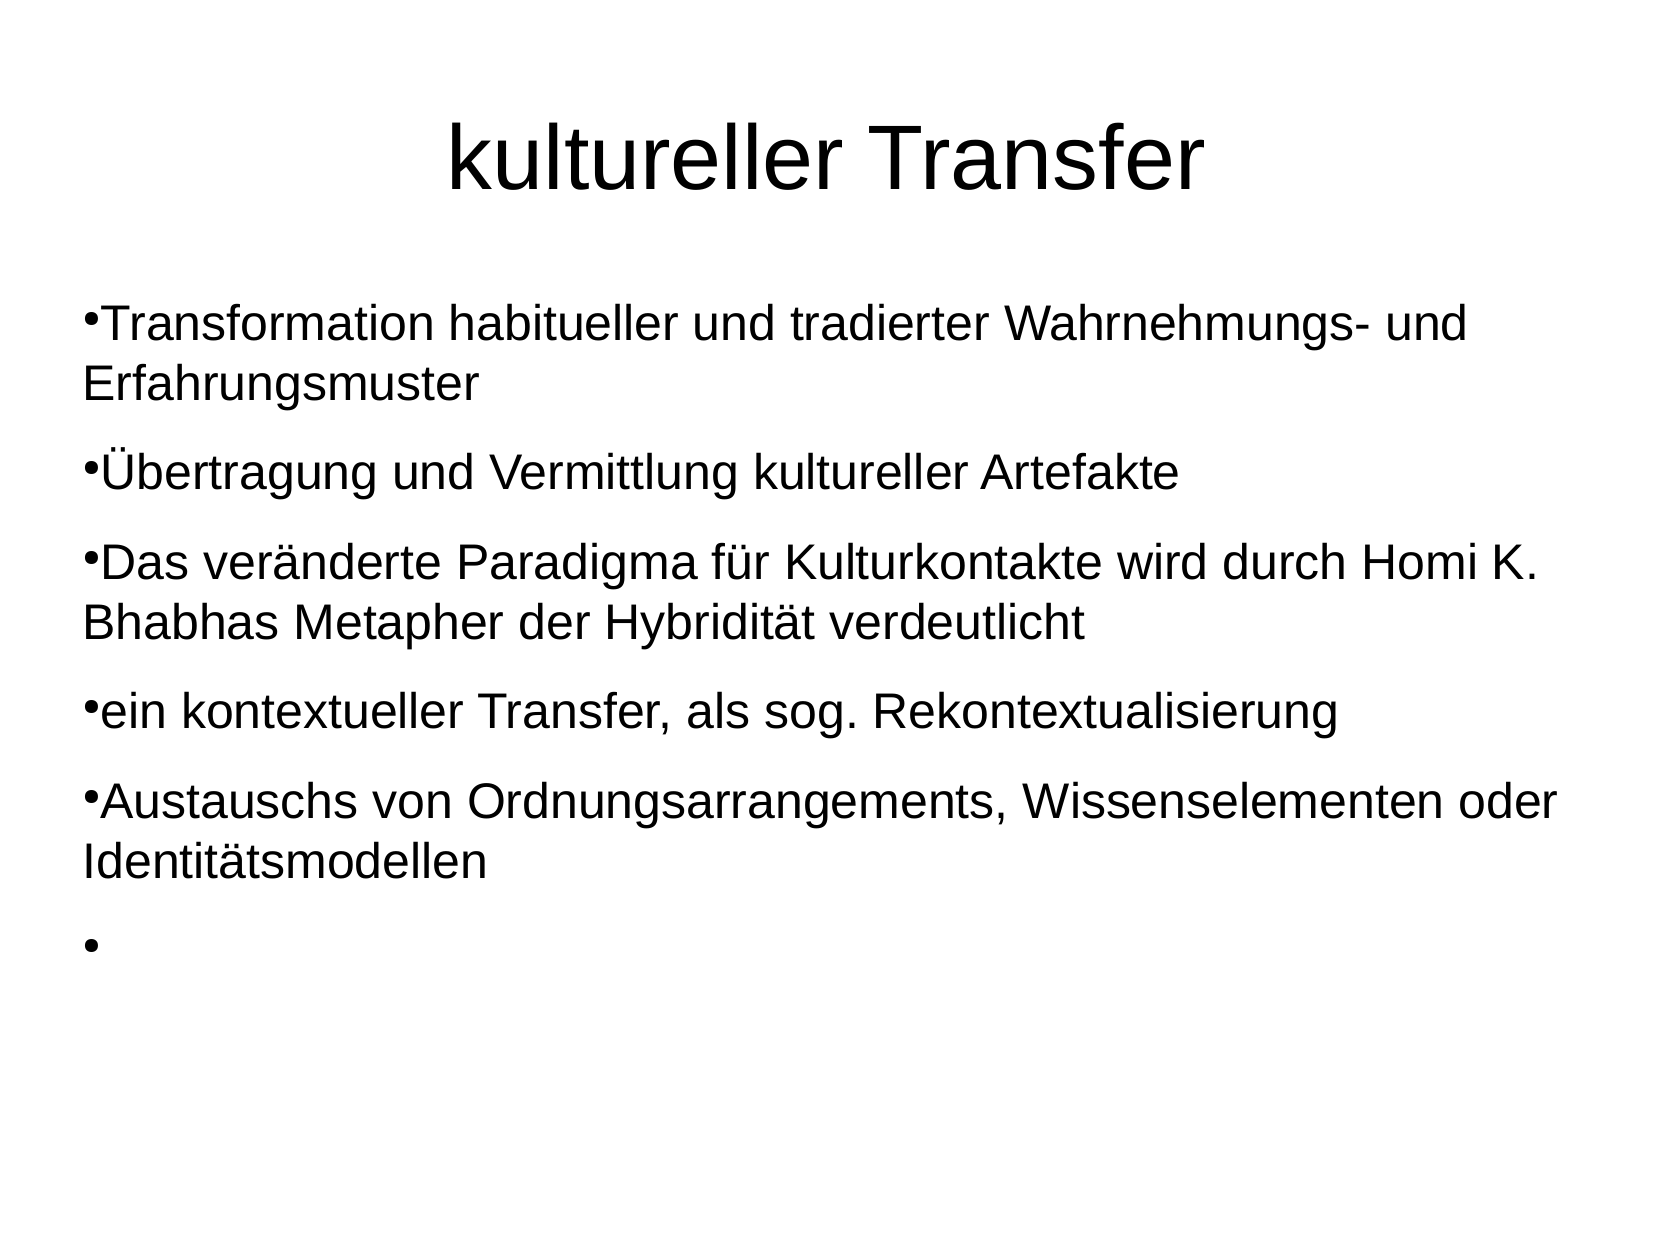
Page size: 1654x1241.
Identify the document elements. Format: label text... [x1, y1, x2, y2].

list Transformation habitueller und tradierter Wahrnehmungs- und Erfahrungsmuster Übertragung und Vermittlung kultureller Artefakte Das veränderte Paradigma für Kulturkontakte wird durch Homi K. Bhabhas Metapher der Hybridität verdeutlicht ein kontextueller Transfer, als sog. Rekontextualisierung Austauschs von Ordnungsarrangements, Wissenselementen oder Identitätsmodellen [82, 290, 1571, 1010]
title kultureller Transfer [82, 49, 1571, 257]
